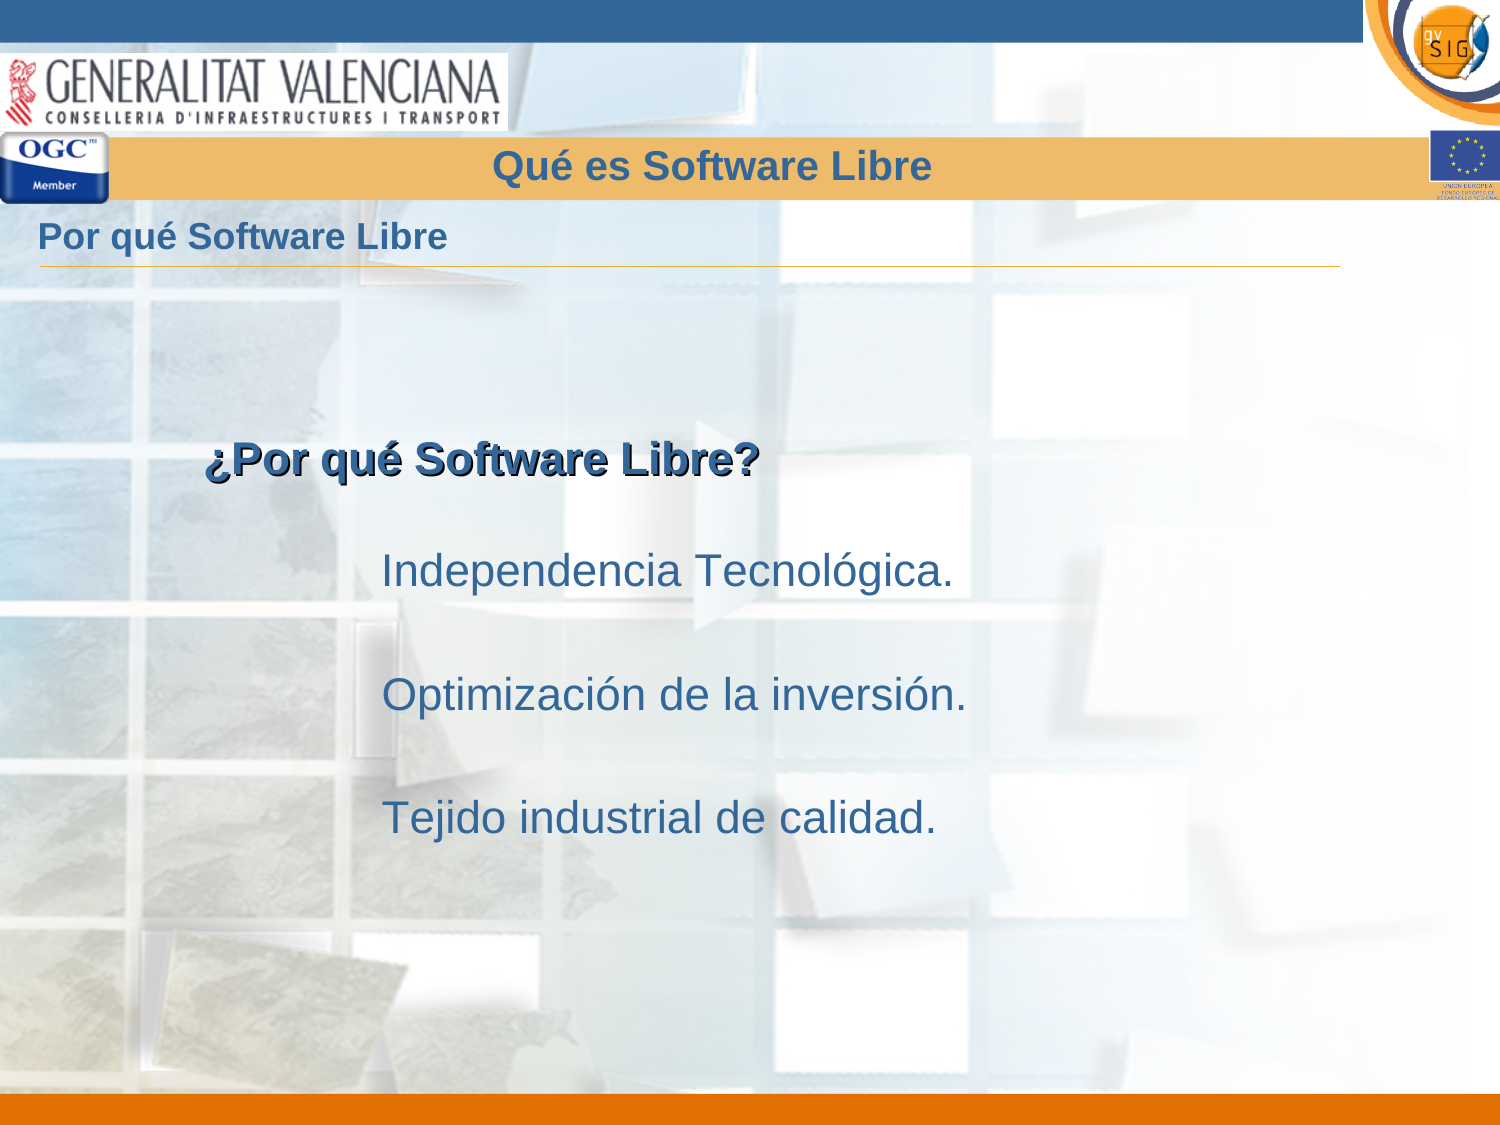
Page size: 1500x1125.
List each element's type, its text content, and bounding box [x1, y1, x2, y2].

text_box Por qué Software Libre [22, 210, 673, 271]
text_box ¿Por qué Software Libre? [188, 427, 839, 496]
picture [1363, 0, 1500, 127]
text_box Independencia Tecnológica. Optimización de la inversión. Tejido industrial de calidad. [281, 546, 1126, 882]
picture [0, 53, 508, 131]
text_box Qué es Software Libre [0, 137, 1426, 205]
picture [0, 132, 109, 137]
picture [1429, 129, 1500, 200]
